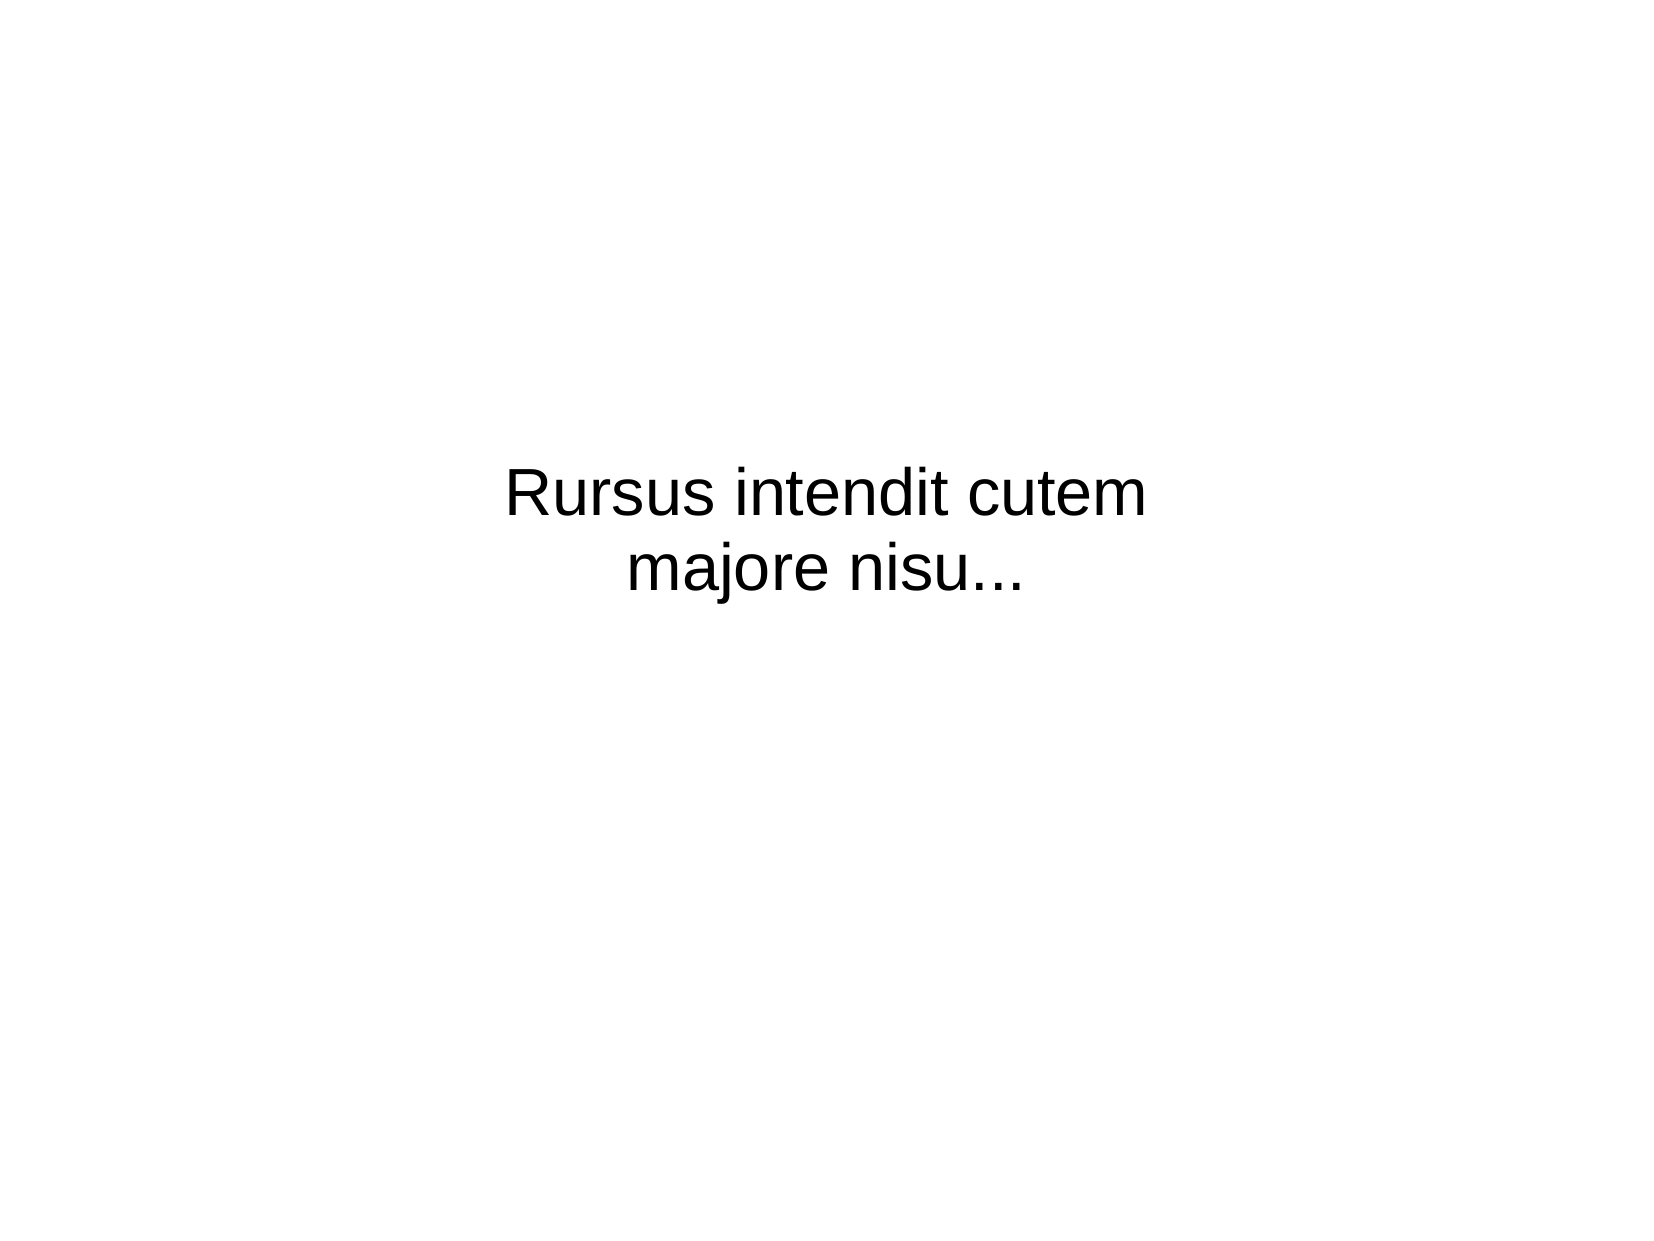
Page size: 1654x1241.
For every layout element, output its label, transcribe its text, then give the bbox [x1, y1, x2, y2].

subtitle Rursus intendit cutem majore nisu... [82, 49, 1571, 1010]
